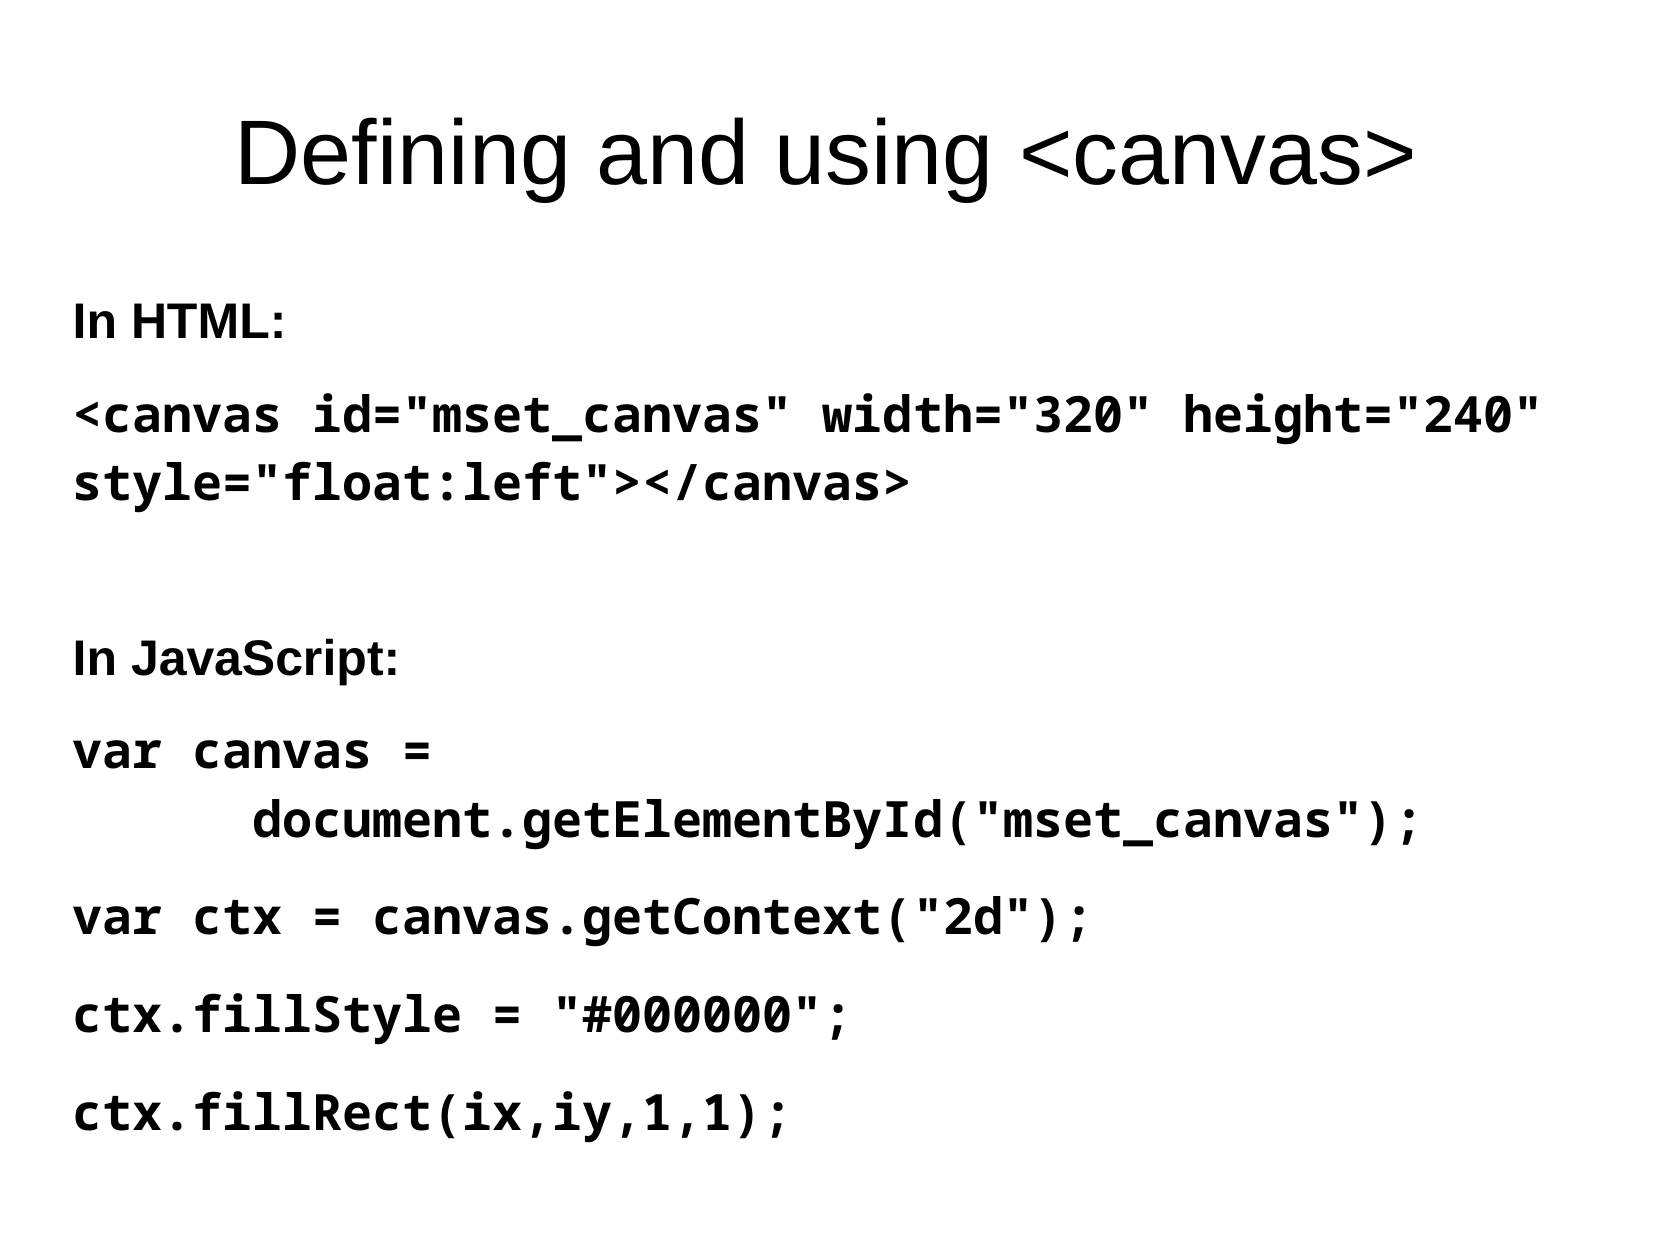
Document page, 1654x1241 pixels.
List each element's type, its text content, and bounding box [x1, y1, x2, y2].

title Defining and using <canvas> [82, 49, 1571, 257]
list In HTML: <canvas id="mset_canvas" width="320" height="240" style="float:left"></canvas> In JavaScript: var canvas = document.getElementById("mset_canvas"); var ctx = canvas.getContext("2d"); ctx.fillStyle = "#000000"; ctx.fillRect(ix,iy,1,1); [72, 293, 1561, 1113]
